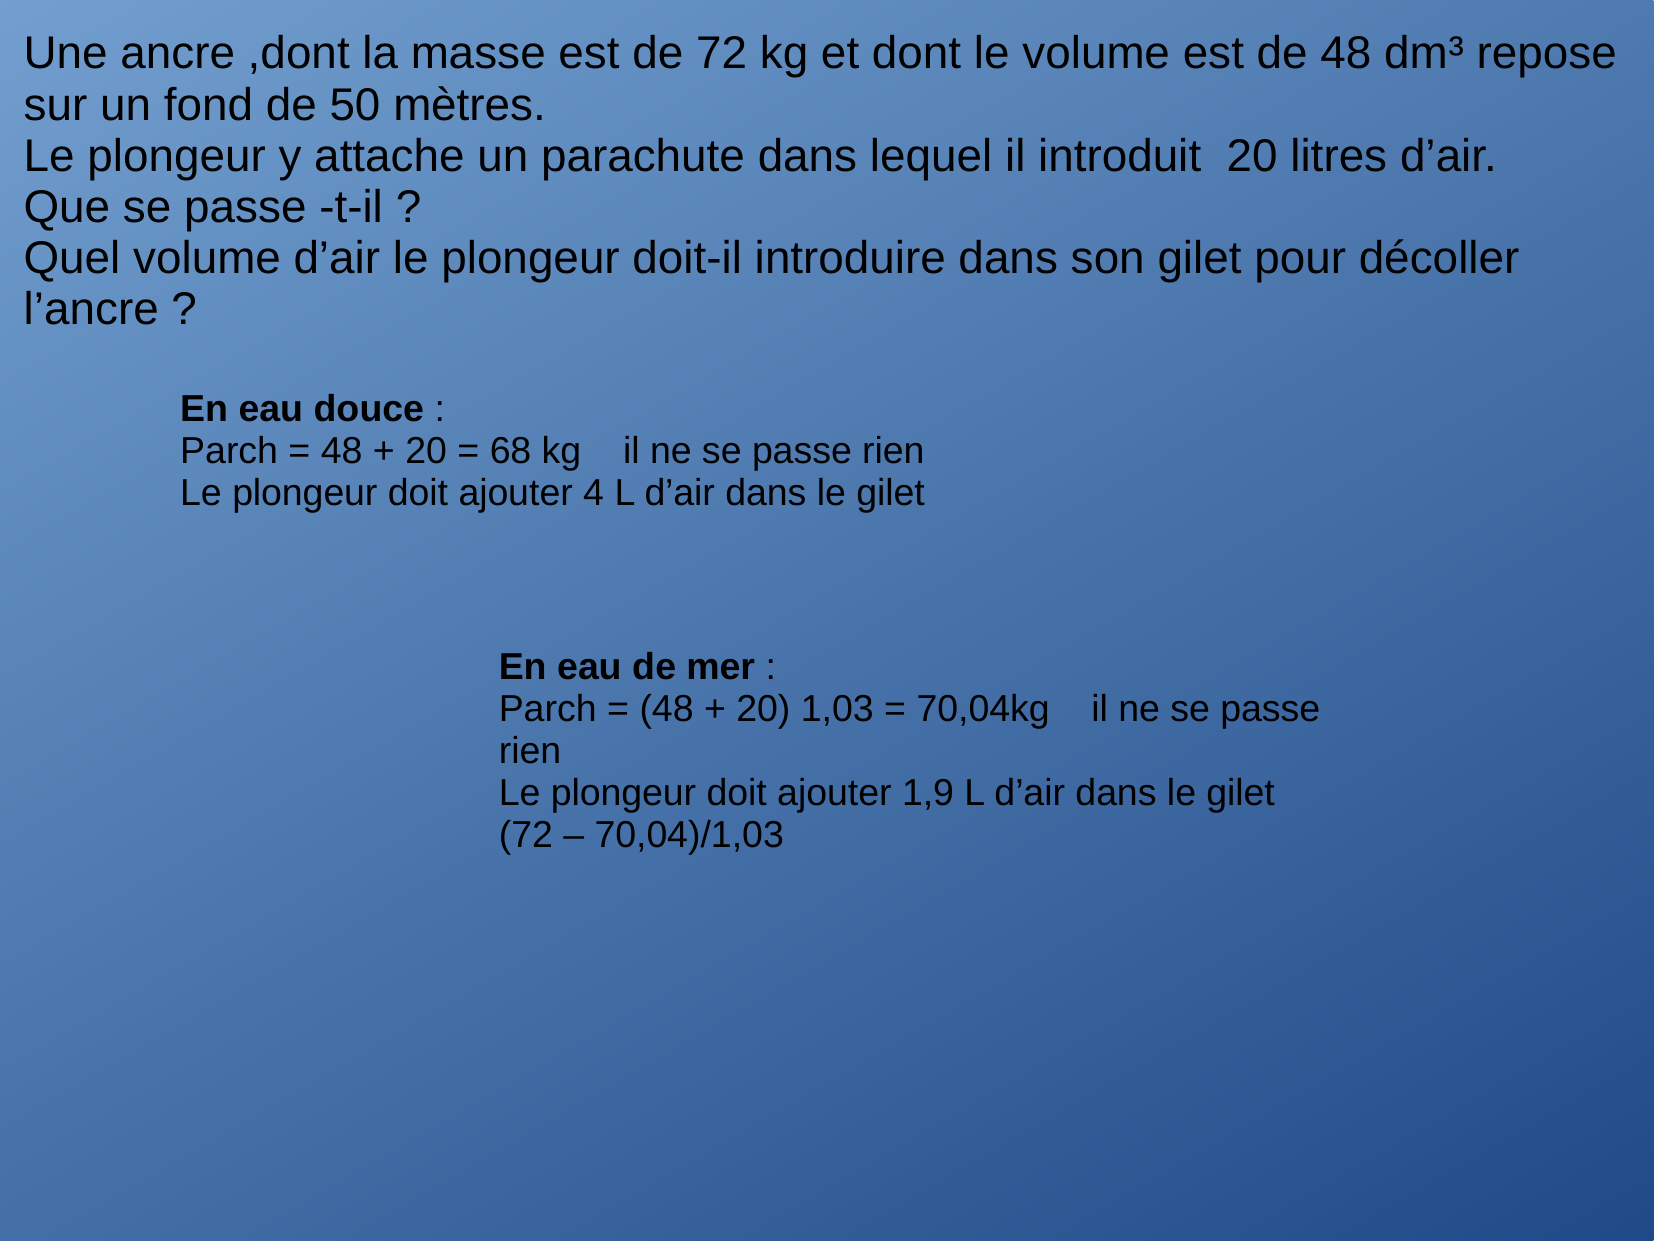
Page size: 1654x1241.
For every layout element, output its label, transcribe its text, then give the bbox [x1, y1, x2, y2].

text_box En eau de mer : Parch = (48 + 20) 1,03 = 70,04kg il ne se passe rien Le plongeur doit ajouter 1,9 L d’air dans le gilet (72 – 70,04)/1,03 [484, 637, 1371, 861]
text_box En eau douce : Parch = 48 + 20 = 68 kg il ne se passe rien Le plongeur doit ajouter 4 L d’air dans le gilet [165, 380, 1170, 520]
title Une ancre ,dont la masse est de 72 kg et dont le volume est de 48 dm³ repose sur un fond de 50 mètres. Le plongeur y attache un parachute dans lequel il introduit 20 litres d’air. Que se passe -t-il ? Quel volume d’air le plongeur doit-il introduire dans son gilet pour décoller l’ancre ? [23, 11, 1619, 402]
